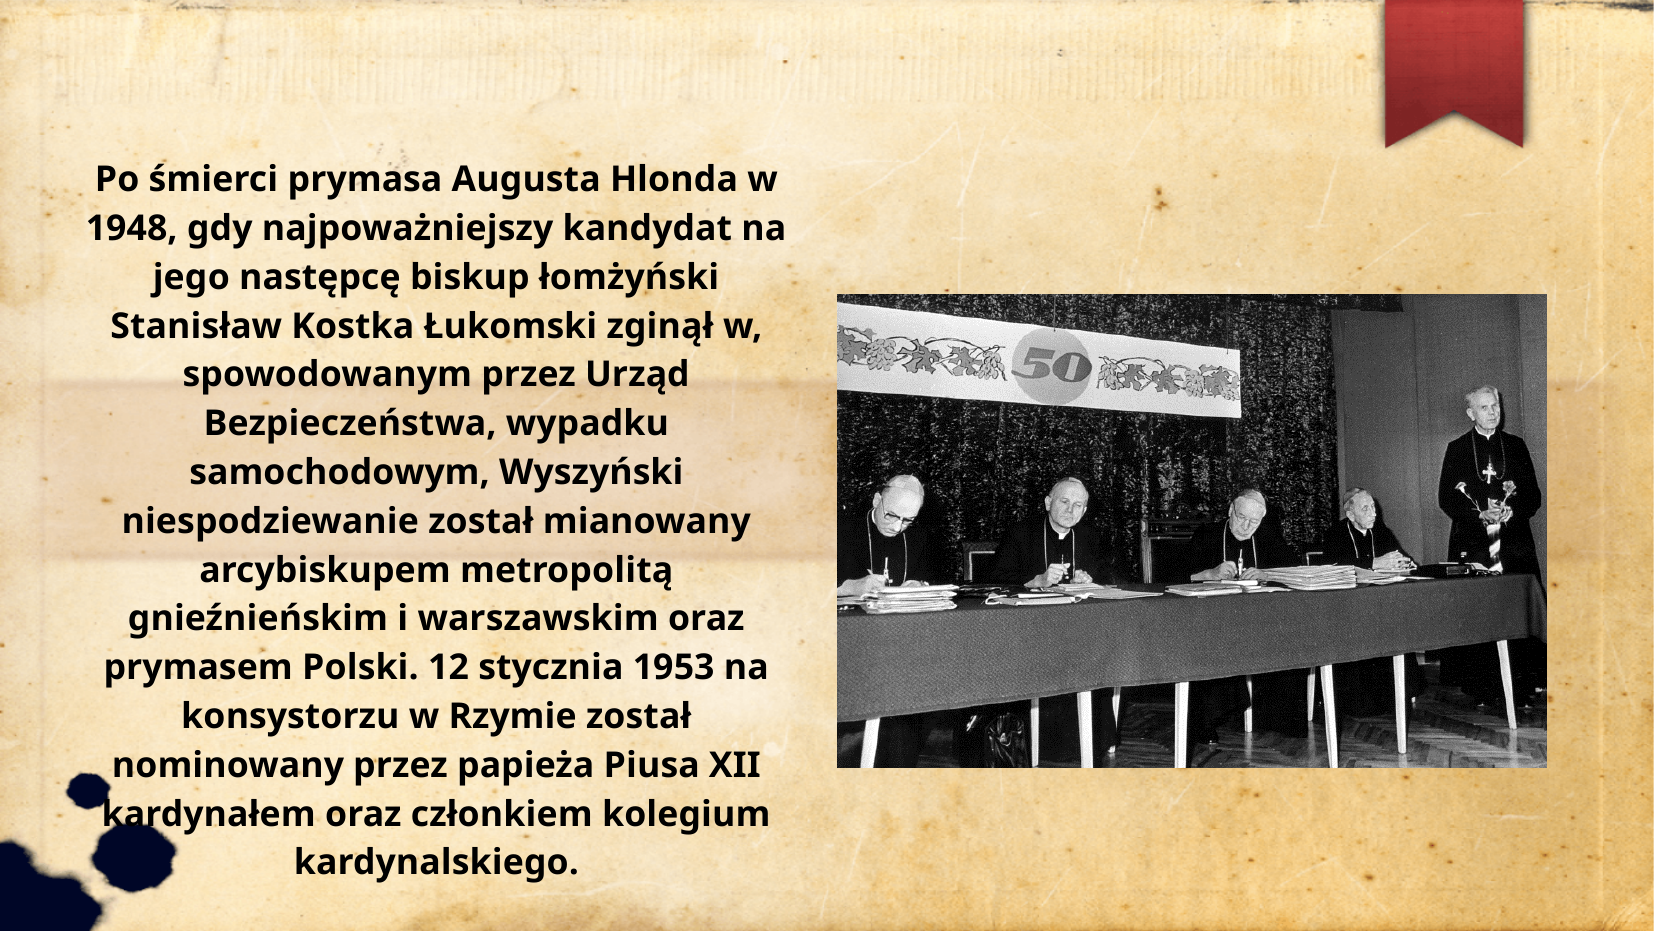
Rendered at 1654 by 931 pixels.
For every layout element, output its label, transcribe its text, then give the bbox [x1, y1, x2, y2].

picture [0, 0, 1654, 931]
list Po śmierci prymasa Augusta Hlonda w 1948, gdy najpoważniejszy kandydat na jego następcę biskup łomżyński Stanisław Kostka Łukomski zginął w, spowodowanym przez Urząd Bezpieczeństwa, wypadku samochodowym, Wyszyński niespodziewanie został mianowany arcybiskupem metropolitą gnieźnieńskim i warszawskim oraz prymasem Polski. 12 stycznia 1953 na konsystorzu w Rzymie został nominowany przez papieża Piusa XII kardynałem oraz członkiem kolegium kardynalskiego. [35, 153, 792, 886]
